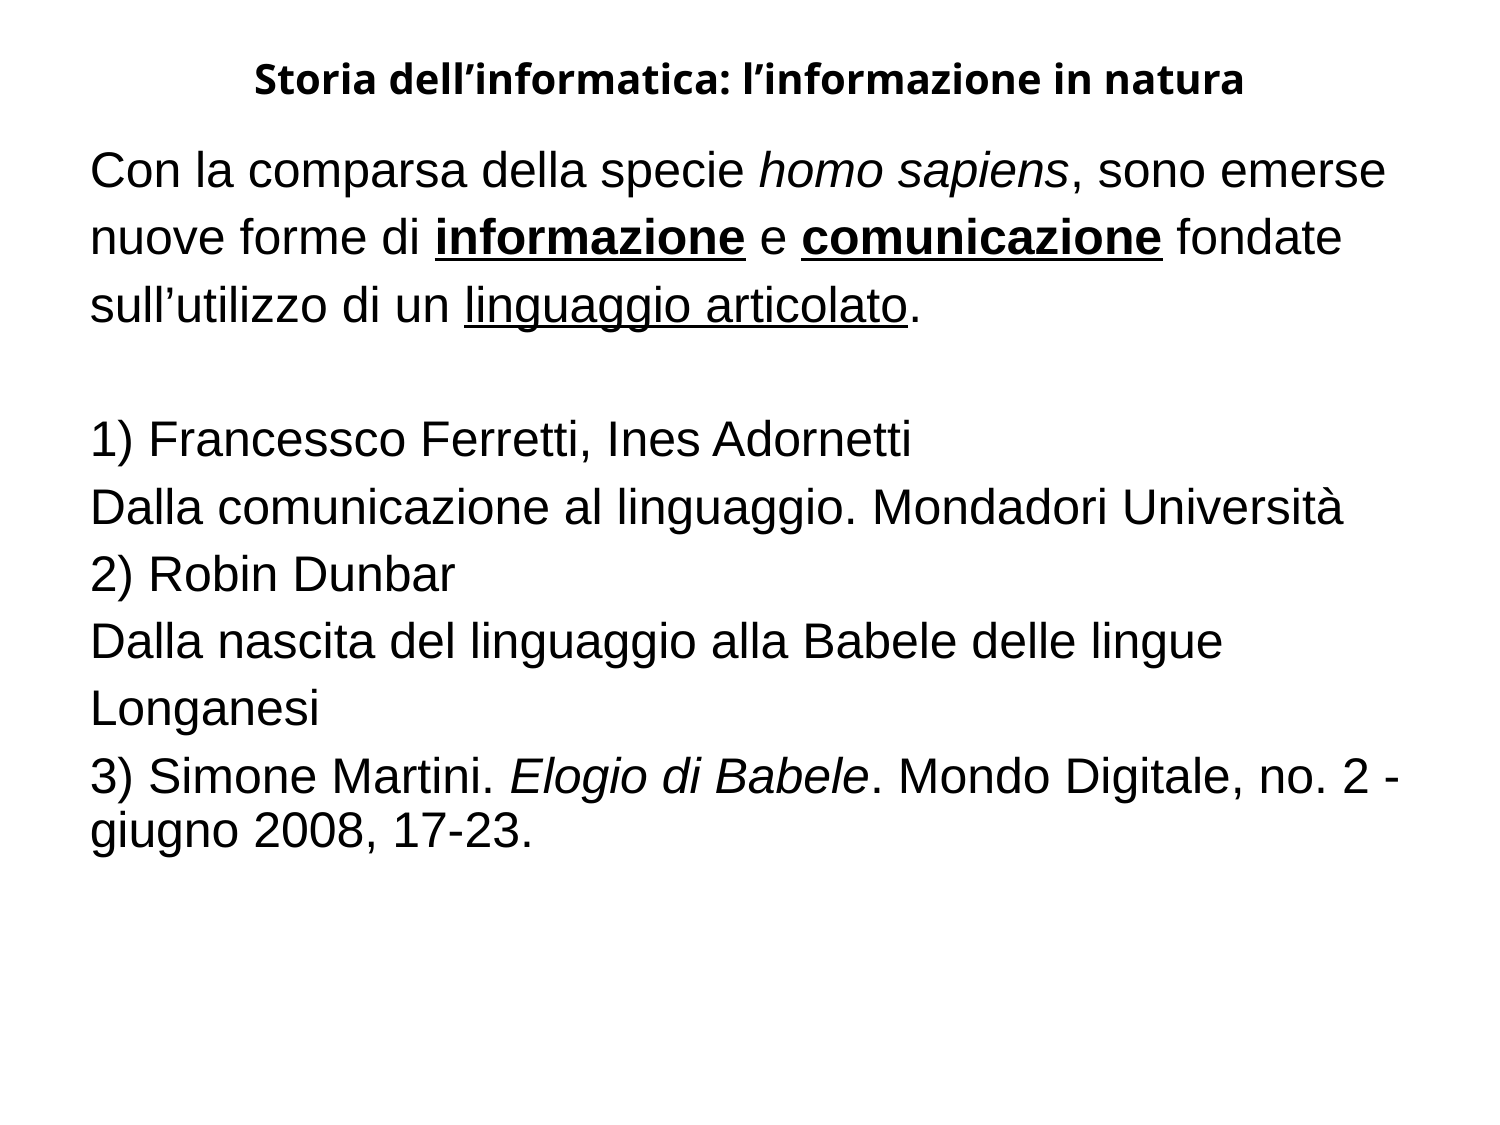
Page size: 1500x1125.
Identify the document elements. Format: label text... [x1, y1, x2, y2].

list Con la comparsa della specie homo sapiens, sono emerse nuove forme di informazione e comunicazione fondate sull’utilizzo di un linguaggio articolato. 1) Francessco Ferretti, Ines Adornetti Dalla comunicazione al linguaggio. Mondadori Università 2) Robin Dunbar Dalla nascita del linguaggio alla Babele delle lingue Longanesi 3) Simone Martini. Elogio di Babele. Mondo Digitale, no. 2 - giugno 2008, 17-23. [75, 137, 1425, 1005]
title Storia dell’informatica: l’informazione in natura [75, 45, 1425, 126]
